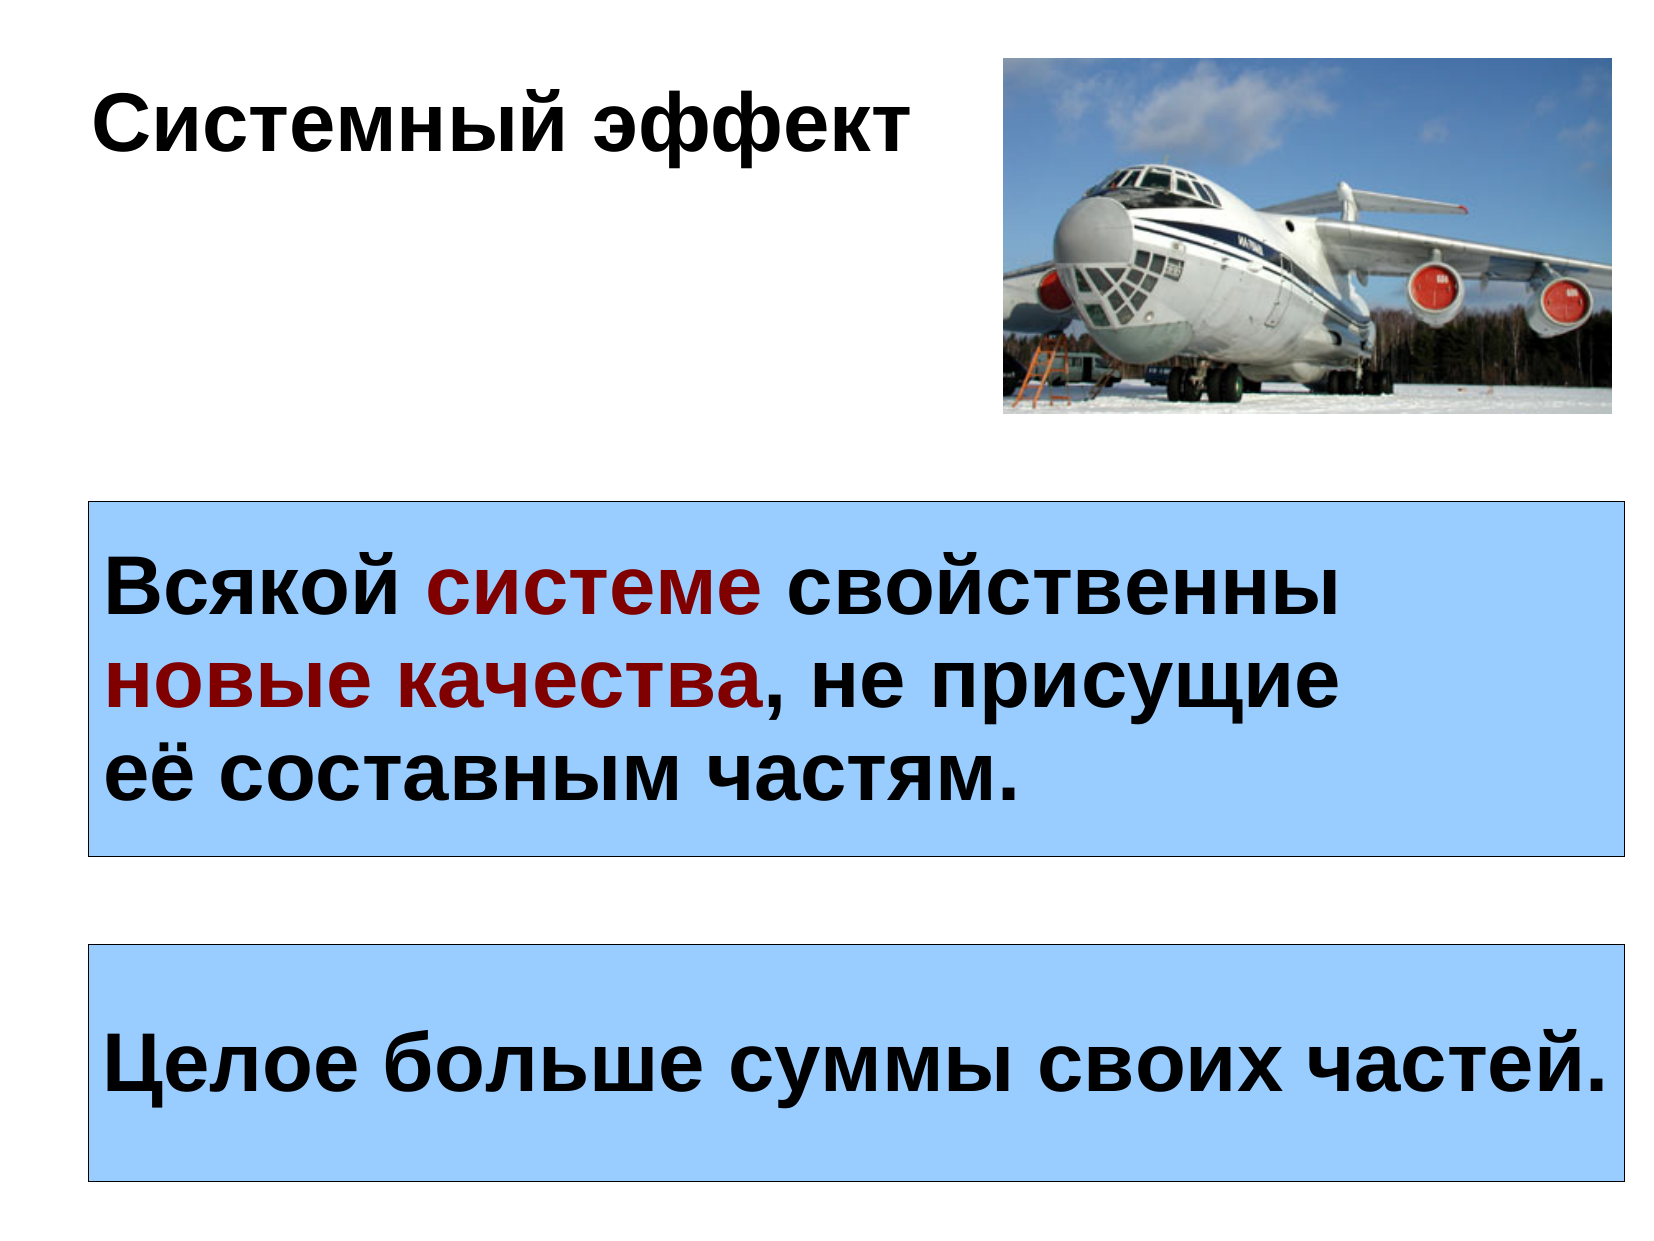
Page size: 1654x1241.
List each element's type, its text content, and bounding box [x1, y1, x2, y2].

text_box Системный эффект [29, 69, 975, 178]
text_box Всякой системе свойственны новые качества, не присущие её составным частям. [88, 501, 1625, 857]
picture [1003, 58, 1612, 414]
text_box Целое больше суммы своих частей. [88, 944, 1625, 1182]
